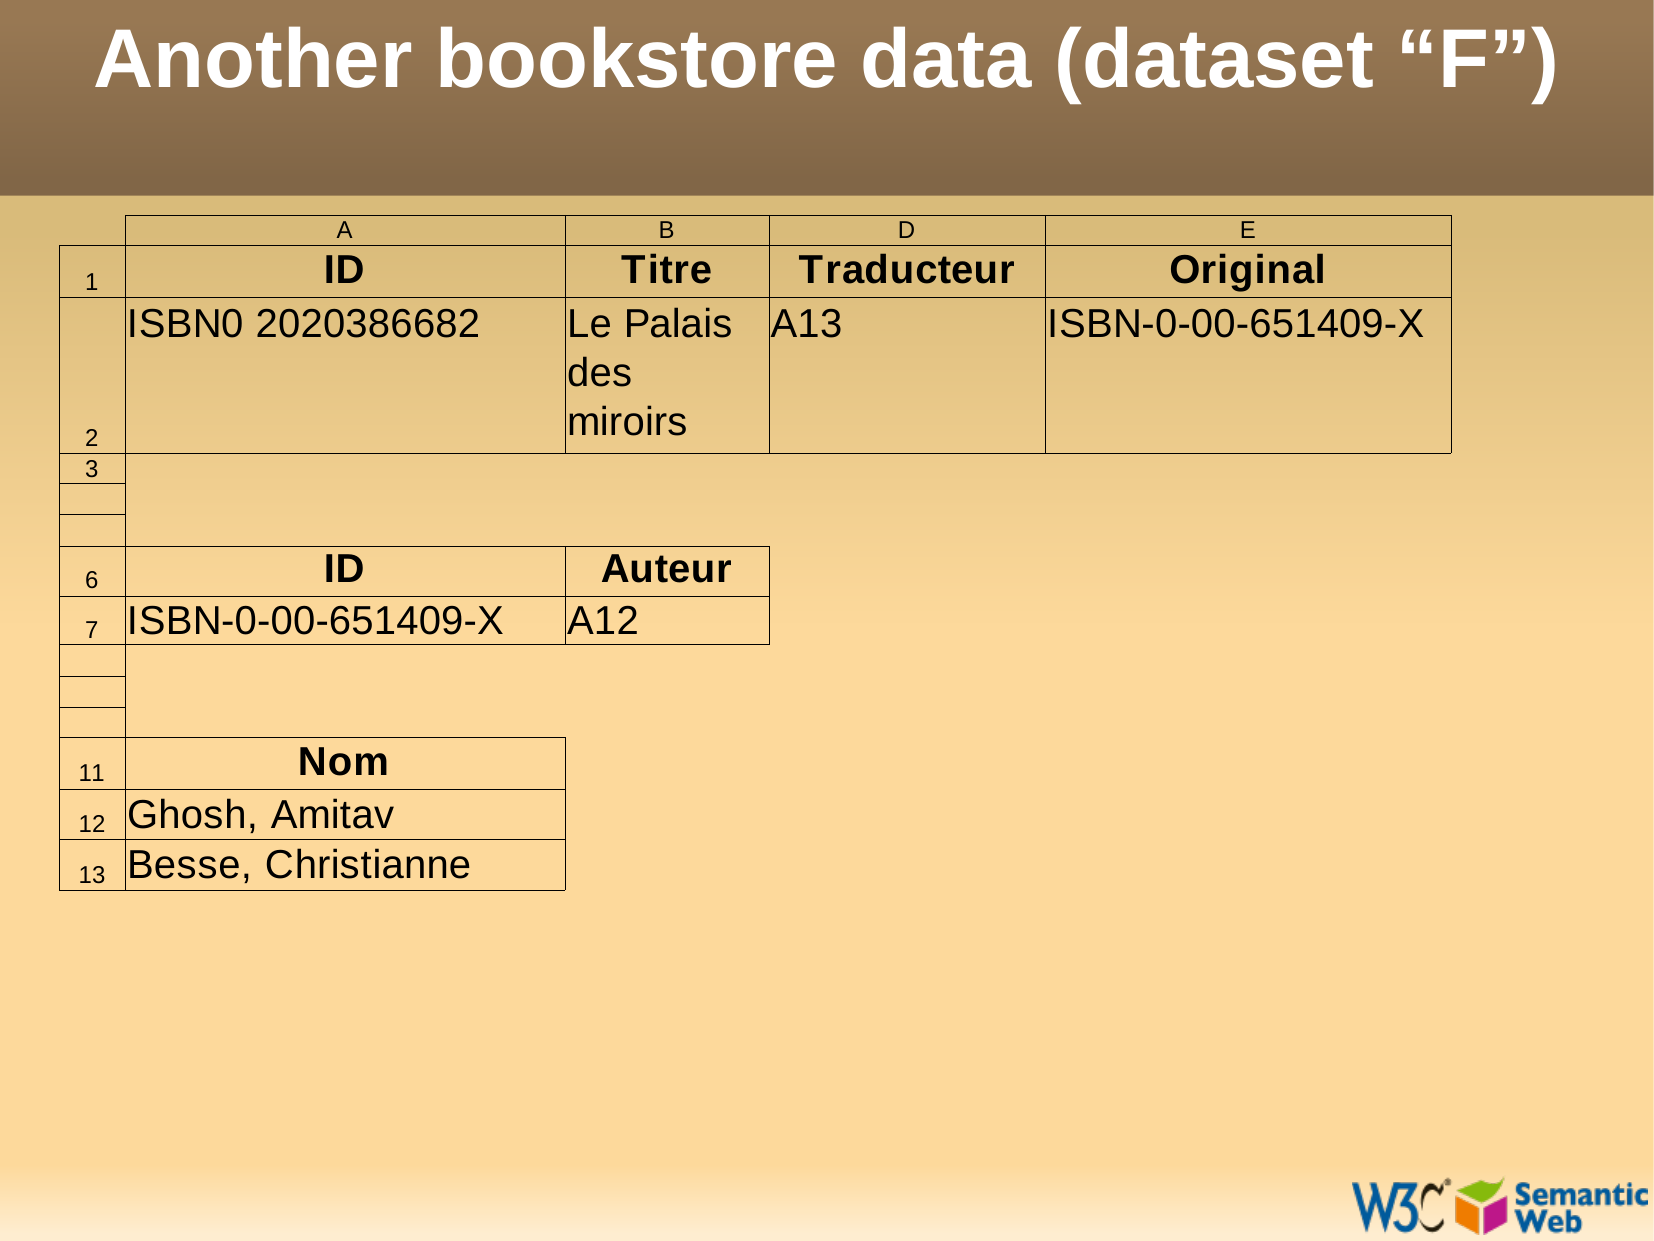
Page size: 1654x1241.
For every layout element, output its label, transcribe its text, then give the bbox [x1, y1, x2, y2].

title Another bookstore data (dataset “F”) [0, 0, 1654, 119]
chart [59, 214, 1582, 1203]
picture [0, 119, 1654, 1241]
